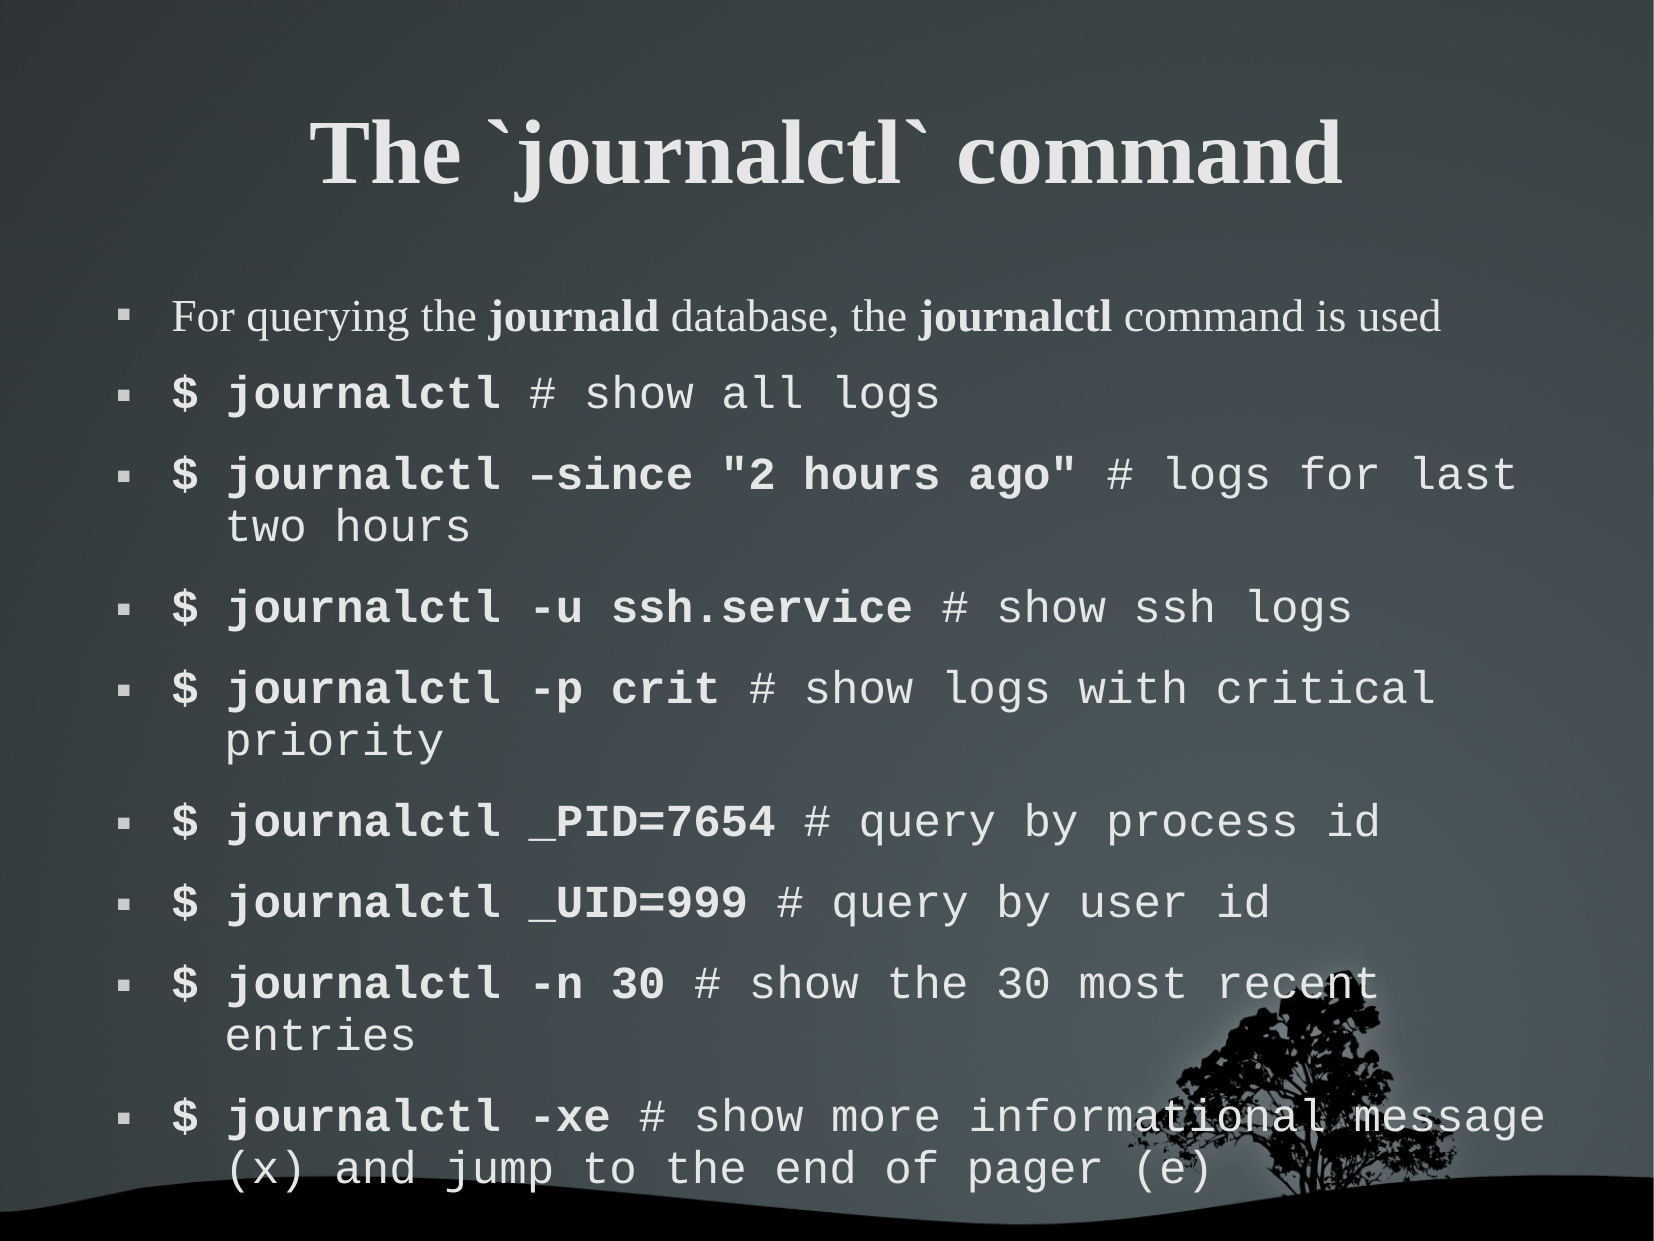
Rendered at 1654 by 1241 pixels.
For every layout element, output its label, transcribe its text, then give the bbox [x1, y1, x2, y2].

picture [0, 0, 1654, 1241]
title The `journalctl` command [82, 49, 1571, 257]
list For querying the journald database, the journalctl command is used $ journalctl # show all logs $ journalctl –since "2 hours ago" # logs for last two hours $ journalctl -u ssh.service # show ssh logs $ journalctl -p crit # show logs with critical priority $ journalctl _PID=7654 # query by process id $ journalctl _UID=999 # query by user id $ journalctl -n 30 # show the 30 most recent entries $ journalctl -xe # show more informational message (x) and jump to the end of pager (e) [82, 290, 1571, 1198]
